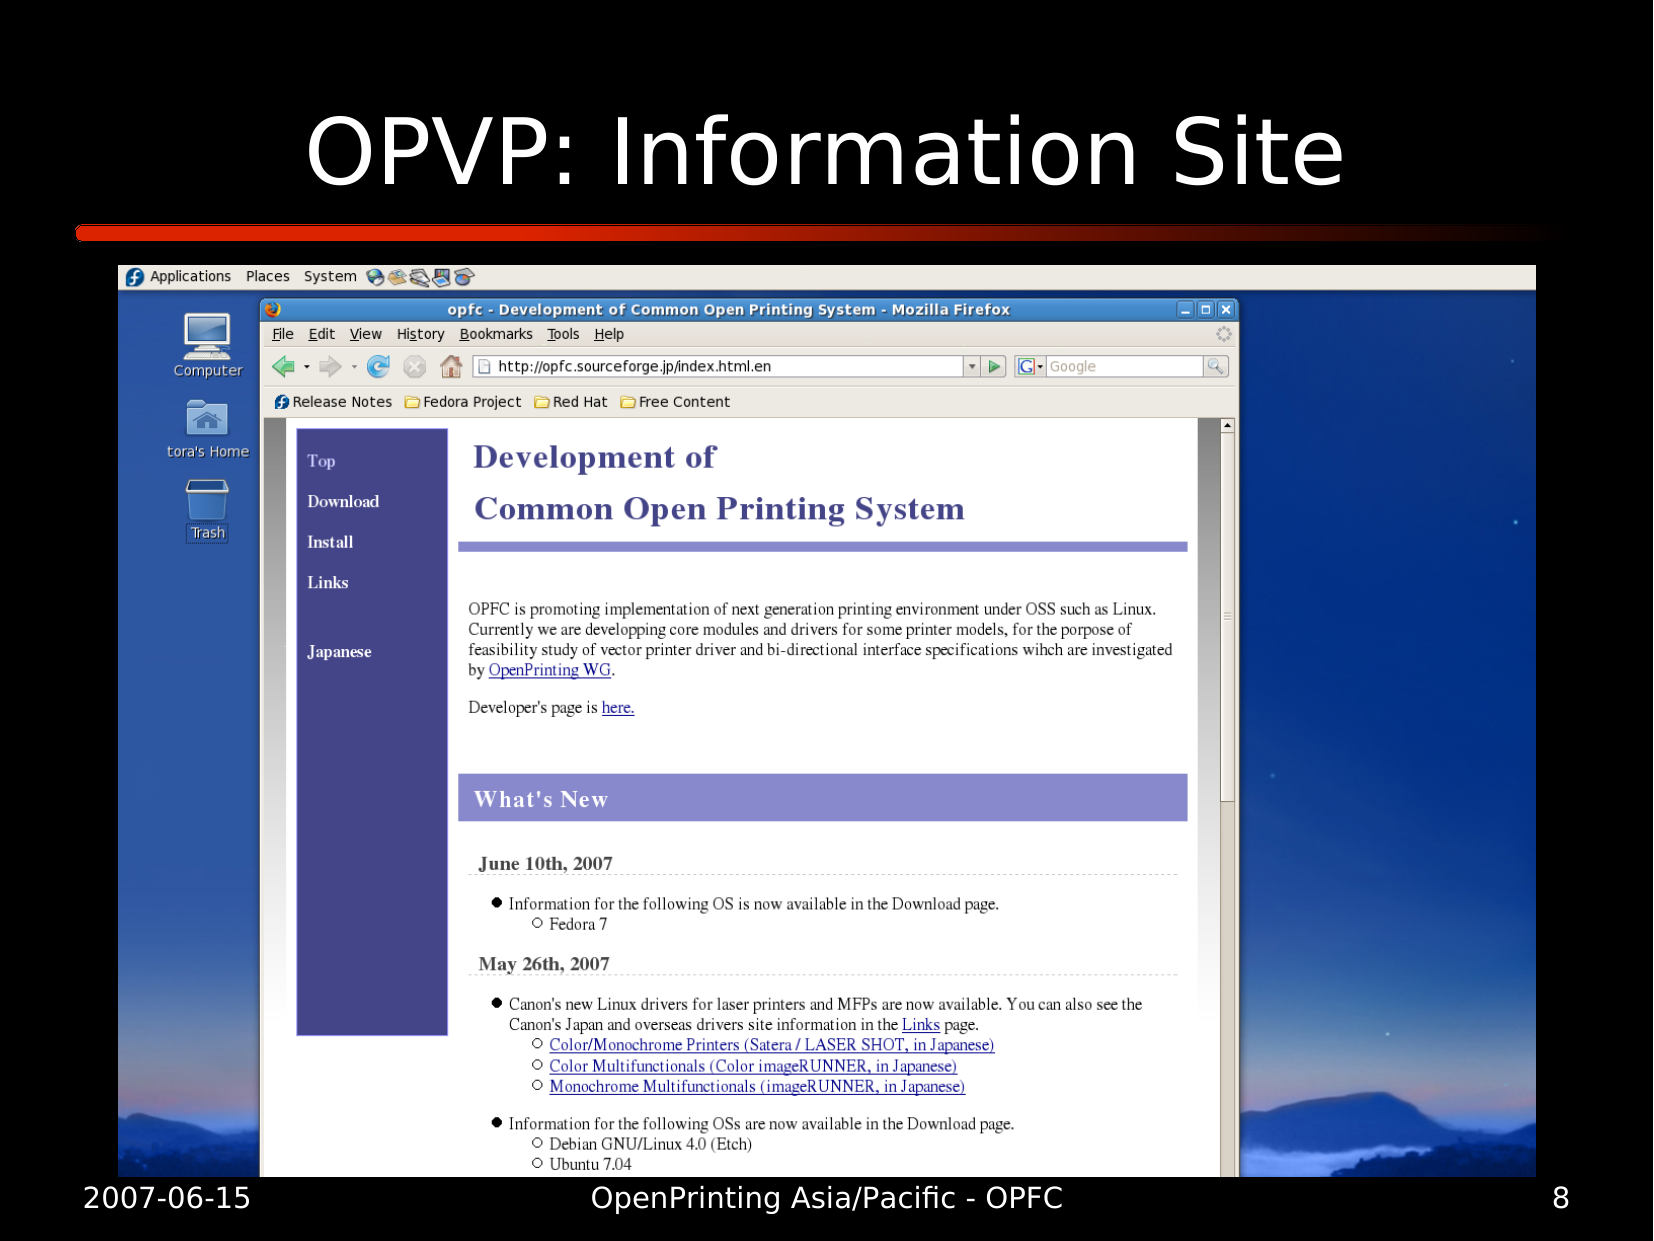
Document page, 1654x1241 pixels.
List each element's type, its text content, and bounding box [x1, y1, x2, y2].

title OPVP: Information Site [82, 56, 1571, 250]
picture [118, 265, 1536, 1177]
